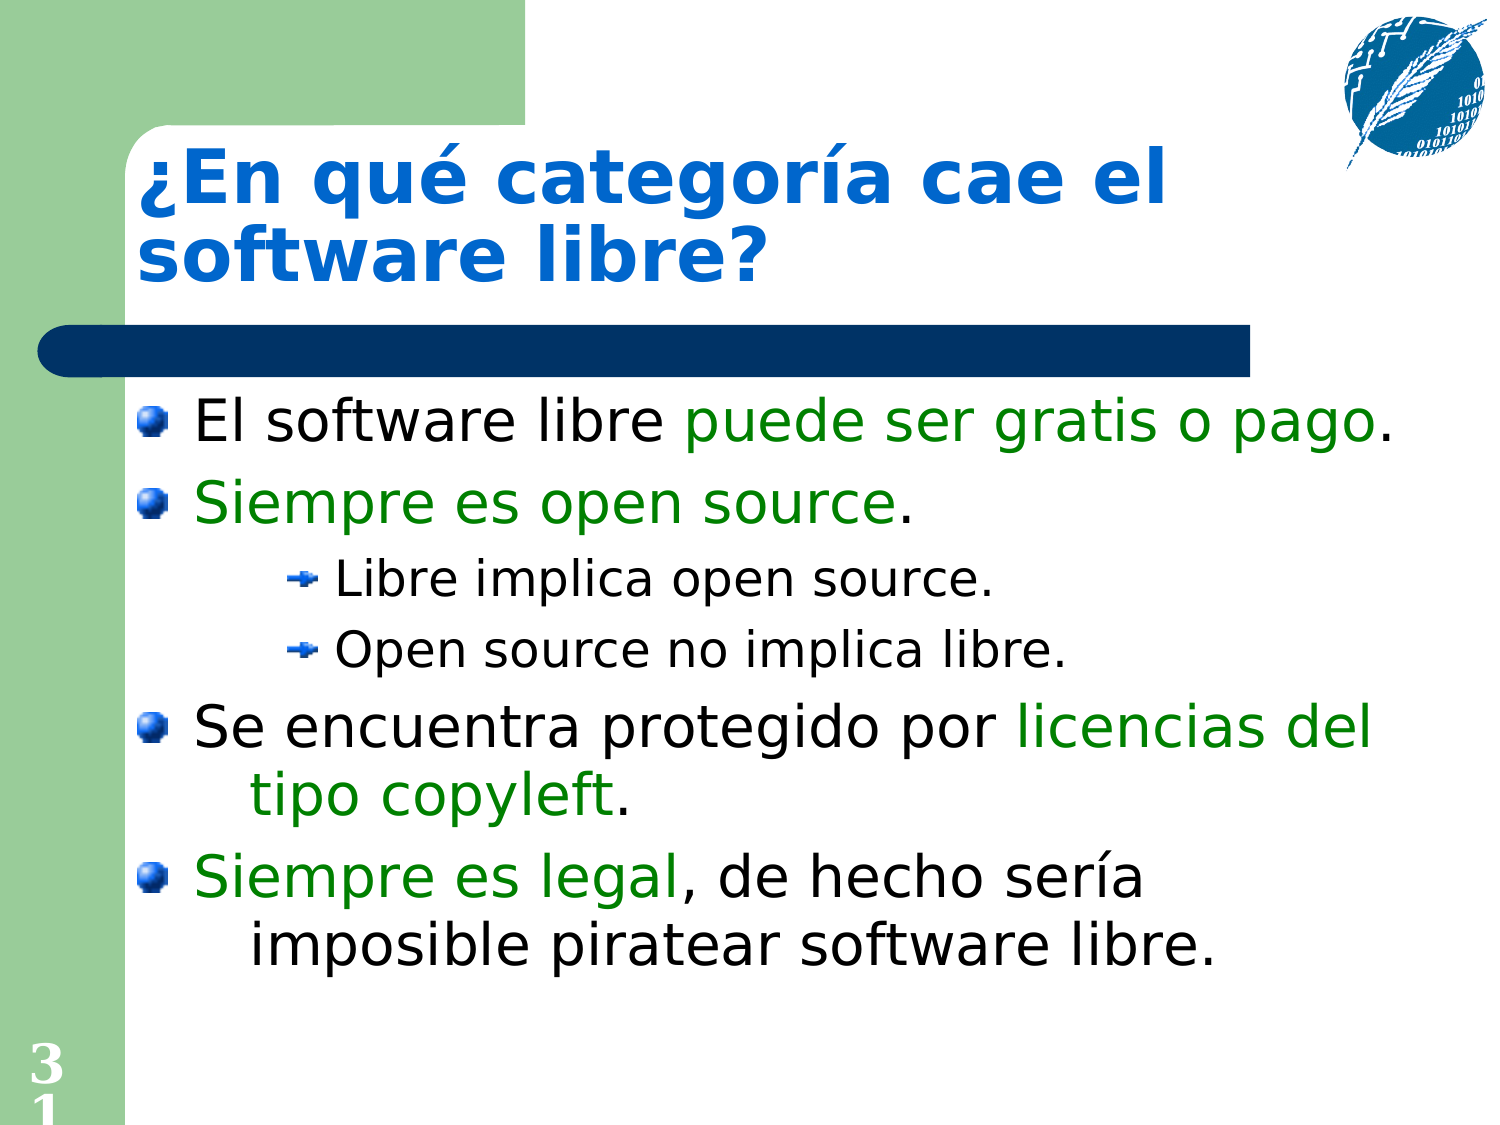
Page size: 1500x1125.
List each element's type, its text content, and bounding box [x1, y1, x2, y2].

picture [1341, 15, 1487, 172]
picture [1436, 127, 1450, 136]
picture [1416, 140, 1425, 149]
list El software libre puede ser gratis o pago. Siempre es open source. Libre implica open source. Open source no implica libre. Se encuentra protegido por licencias del tipo copyleft. Siempre es legal, de hecho sería imposible piratear software libre. [137, 387, 1400, 1045]
picture [1433, 139, 1440, 147]
picture [1427, 138, 1431, 148]
title ¿En qué categoría cae el software libre? [136, 135, 1414, 302]
